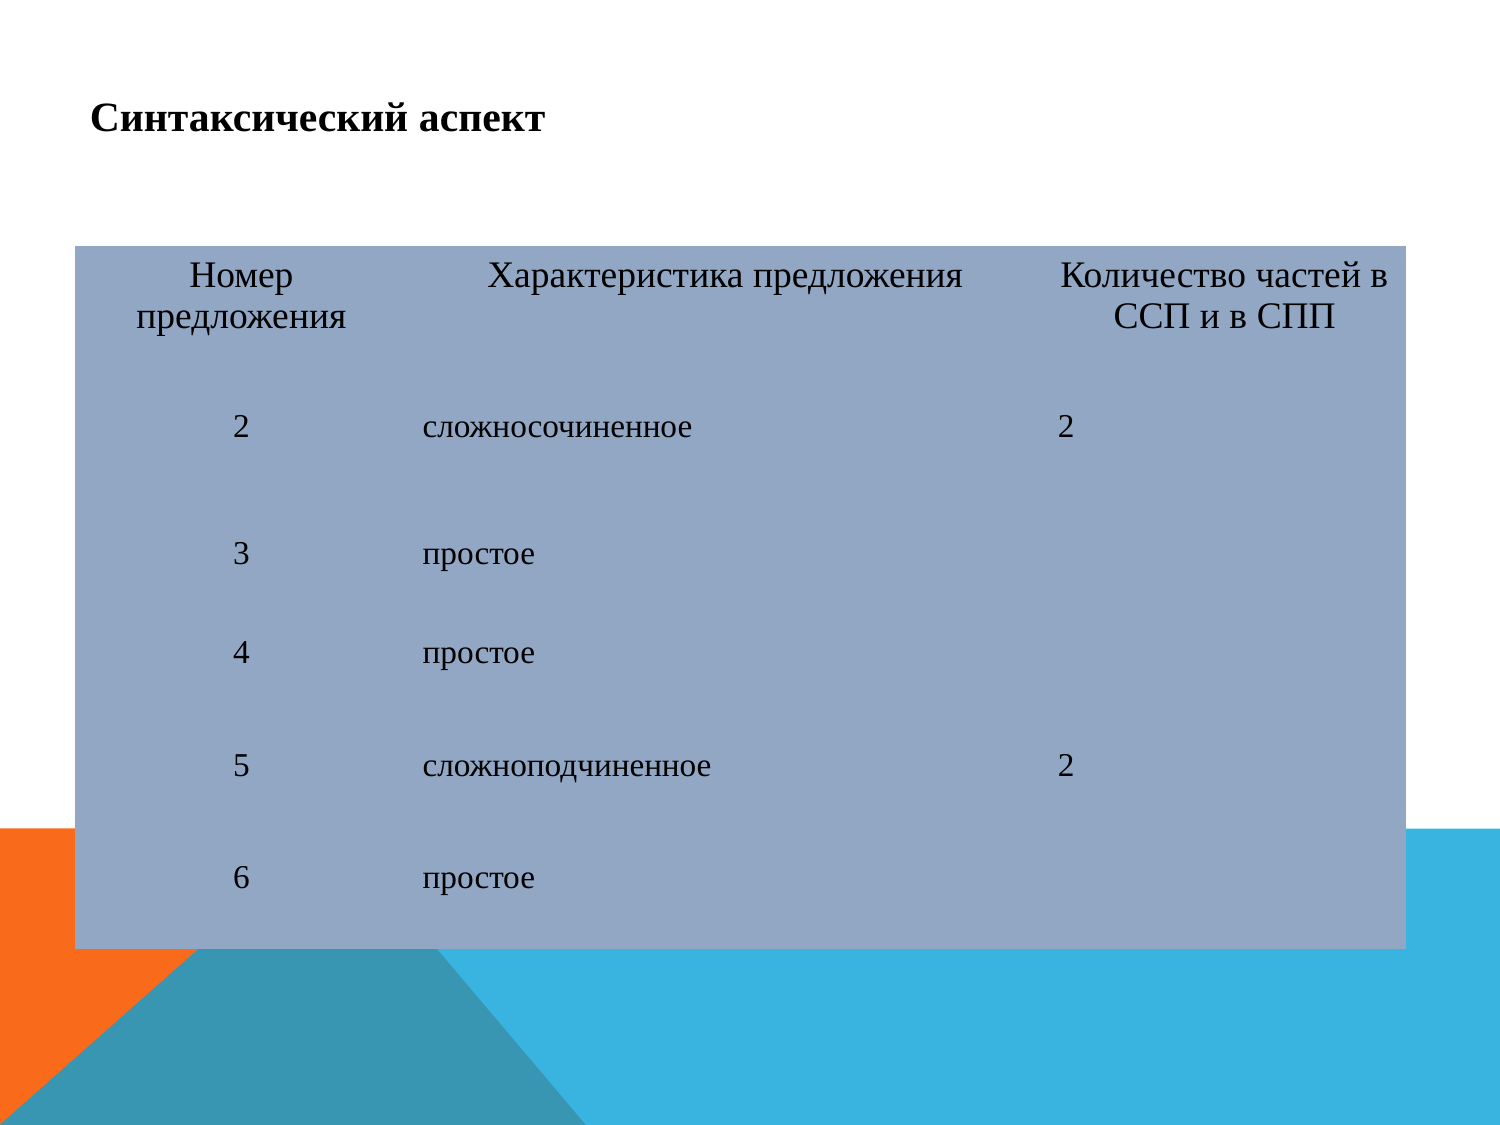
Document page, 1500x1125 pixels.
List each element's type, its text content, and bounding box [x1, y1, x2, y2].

table_cell 2 [1043, 400, 1406, 528]
title Синтаксический аспект [75, 82, 1425, 247]
table_header Характеристика предложения [408, 246, 1043, 400]
table_cell сложносочиненное [408, 400, 1043, 528]
table_cell 4 [75, 626, 408, 739]
table_cell 5 [75, 739, 408, 852]
table_cell 2 [1043, 739, 1406, 852]
table_cell [1043, 626, 1406, 739]
table_cell [1043, 528, 1406, 626]
table_cell сложноподчиненное [408, 739, 1043, 852]
table_cell простое [408, 528, 1043, 626]
table_header Номер предложения [75, 246, 408, 400]
table_cell [1043, 852, 1406, 949]
table_cell 3 [75, 528, 408, 626]
table_cell простое [408, 852, 1043, 949]
table_header Количество частей в ССП и в СПП [1043, 246, 1406, 400]
table_cell 2 [75, 400, 408, 528]
table_cell 6 [75, 852, 408, 949]
table_cell простое [408, 626, 1043, 739]
